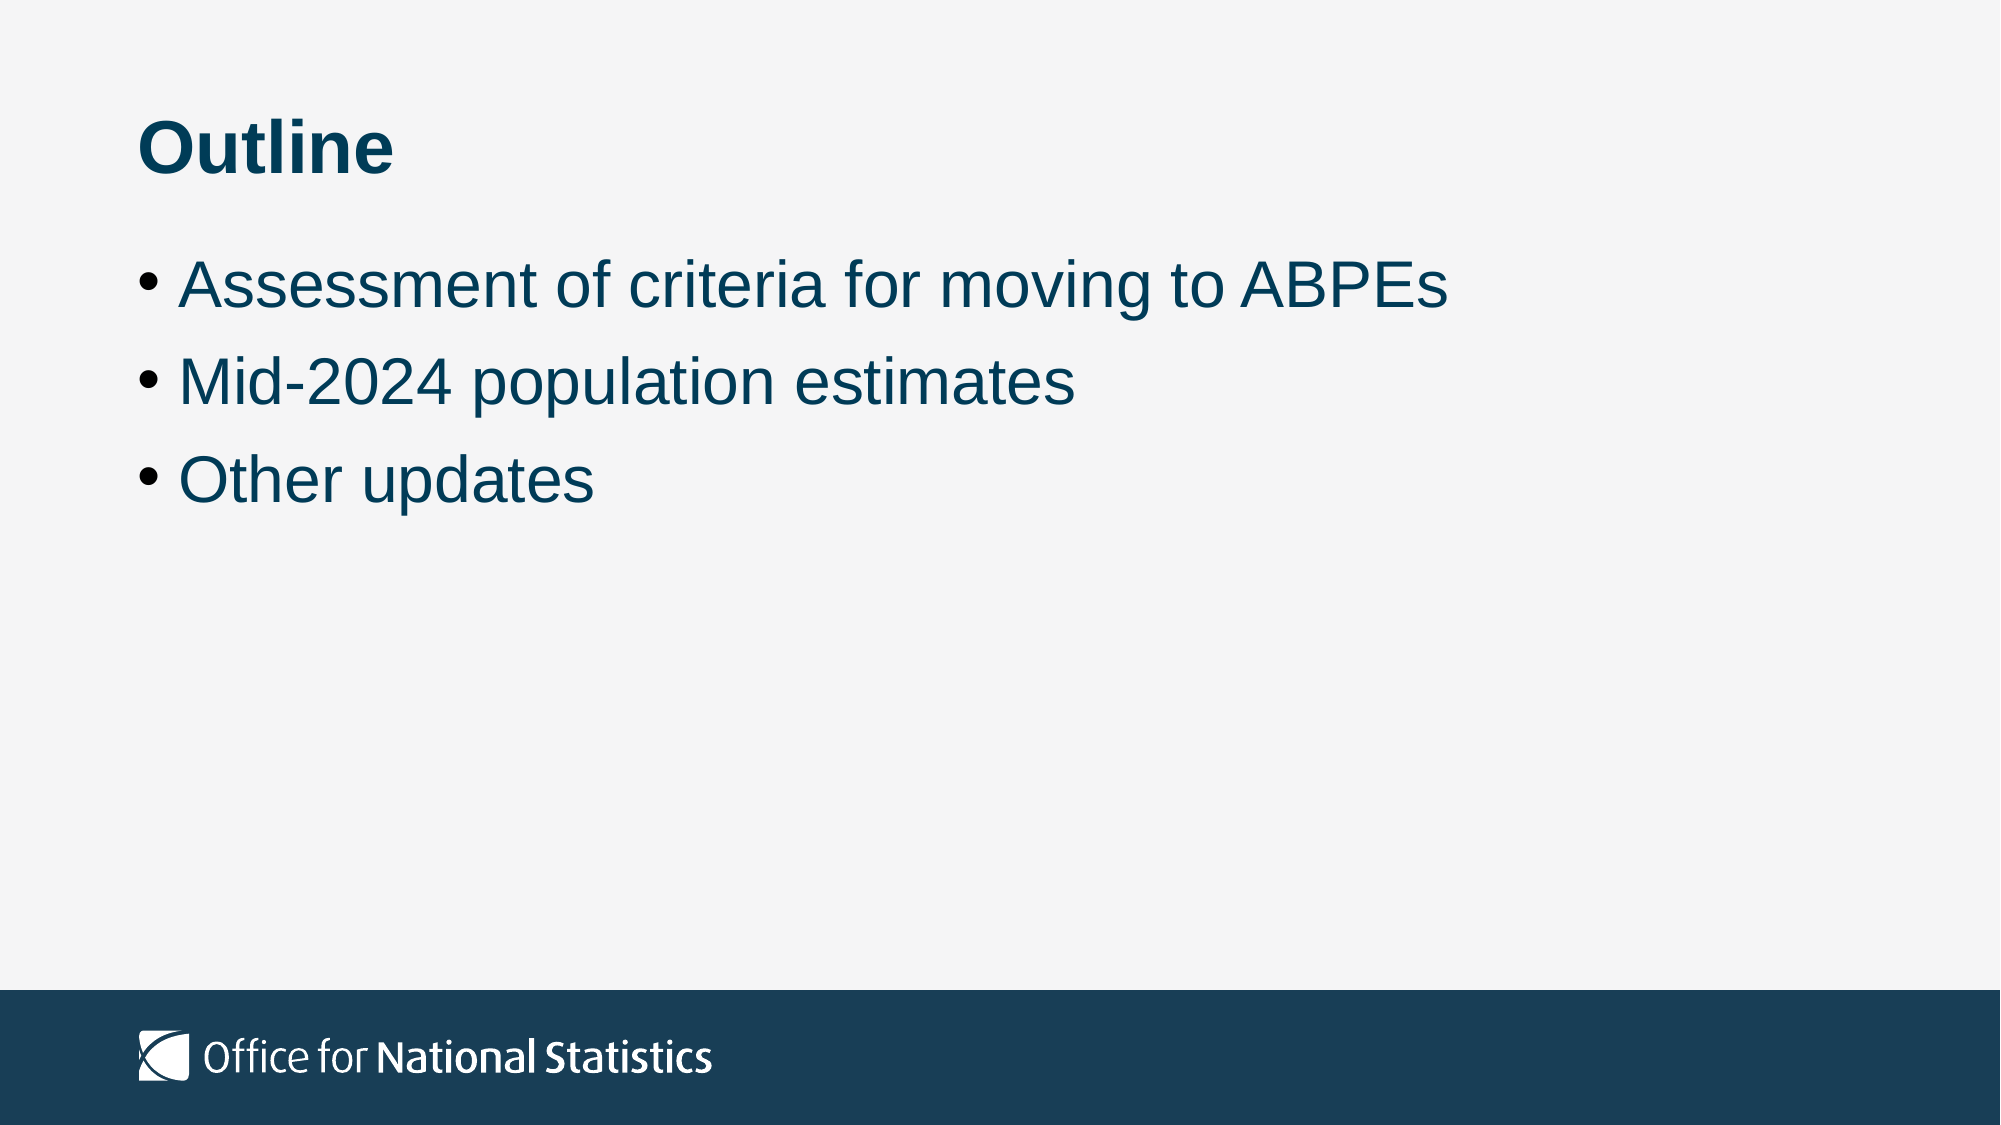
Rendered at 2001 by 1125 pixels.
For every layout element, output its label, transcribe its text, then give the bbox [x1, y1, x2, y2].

list Assessment of criteria for moving to ABPEs Mid-2024 population estimates Other updates [137, 233, 1863, 515]
title Outline [137, 105, 1863, 192]
